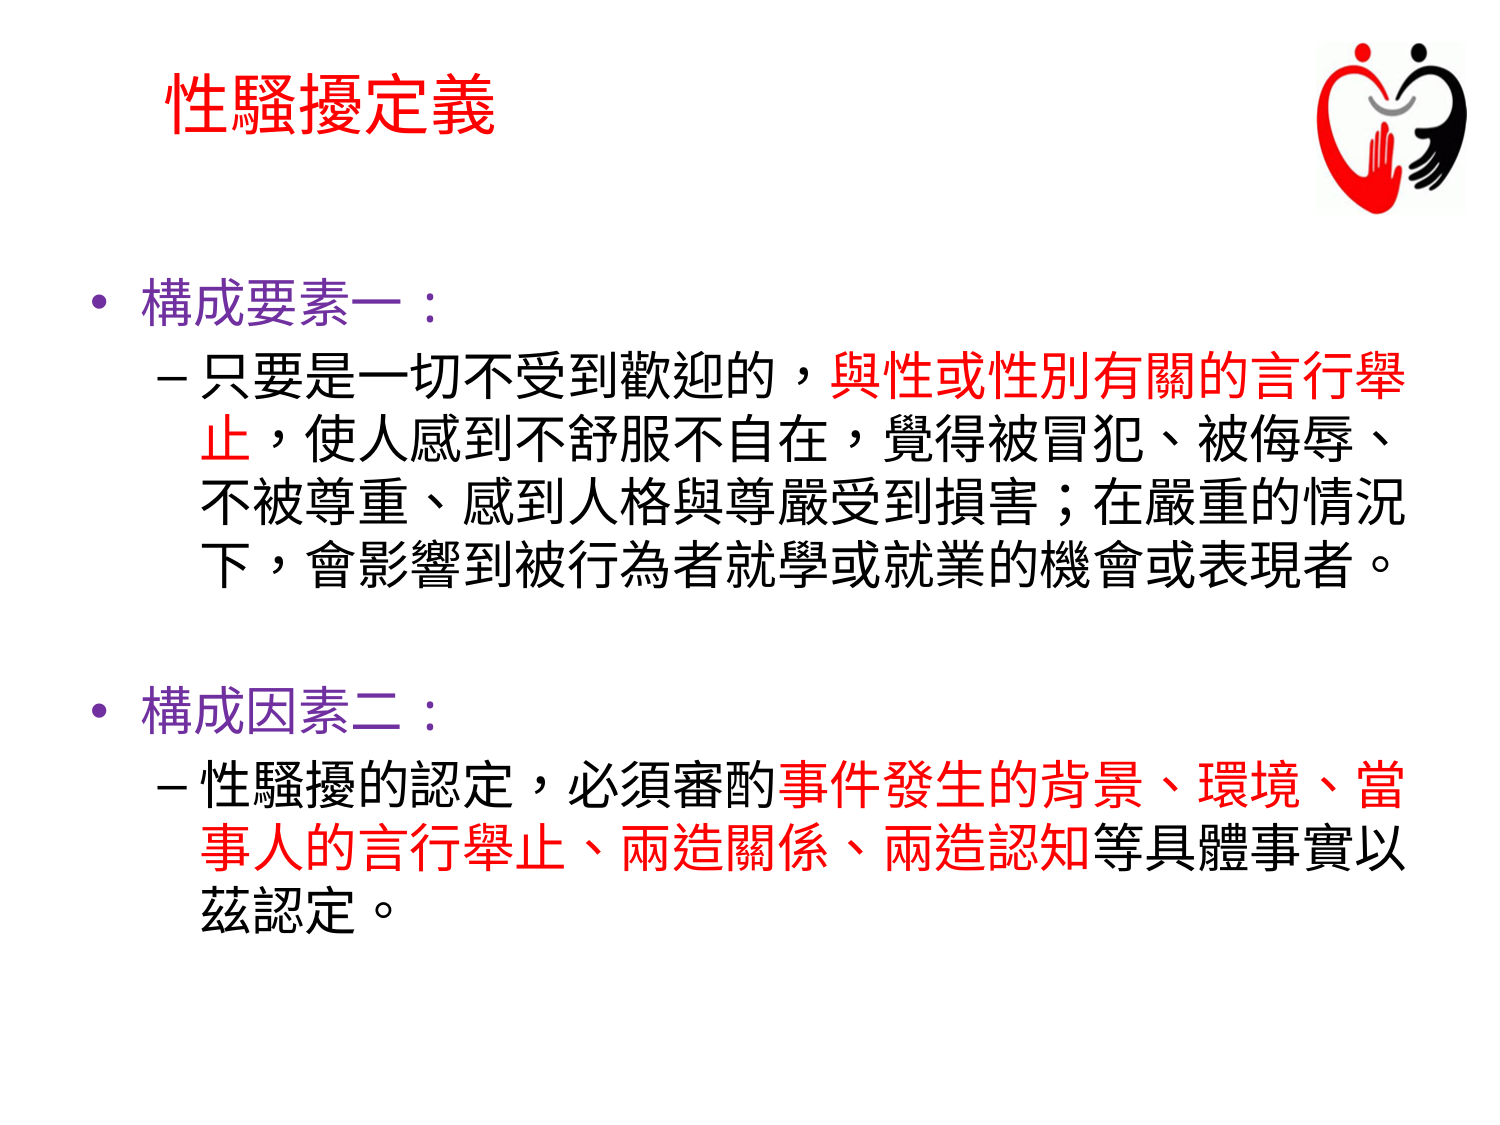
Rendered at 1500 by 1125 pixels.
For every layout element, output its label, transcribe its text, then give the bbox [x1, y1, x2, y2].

list 構成要素一: 只要是一切不受到歡迎的，與性或性別有關的言行舉止，使人感到不舒服不自在，覺得被冒犯、被侮辱、不被尊重、感到人格與尊嚴受到損害；在嚴重的情況下，會影響到被行為者就學或就業的機會或表現者。 構成因素二: 性騷擾的認定，必須審酌事件發生的背景、環境、當事人的言行舉止、兩造關係、兩造認知等具體事實以茲認定。 [75, 262, 1425, 1005]
title 性騷擾定義 [0, 101, 662, 185]
picture [1316, 42, 1467, 215]
